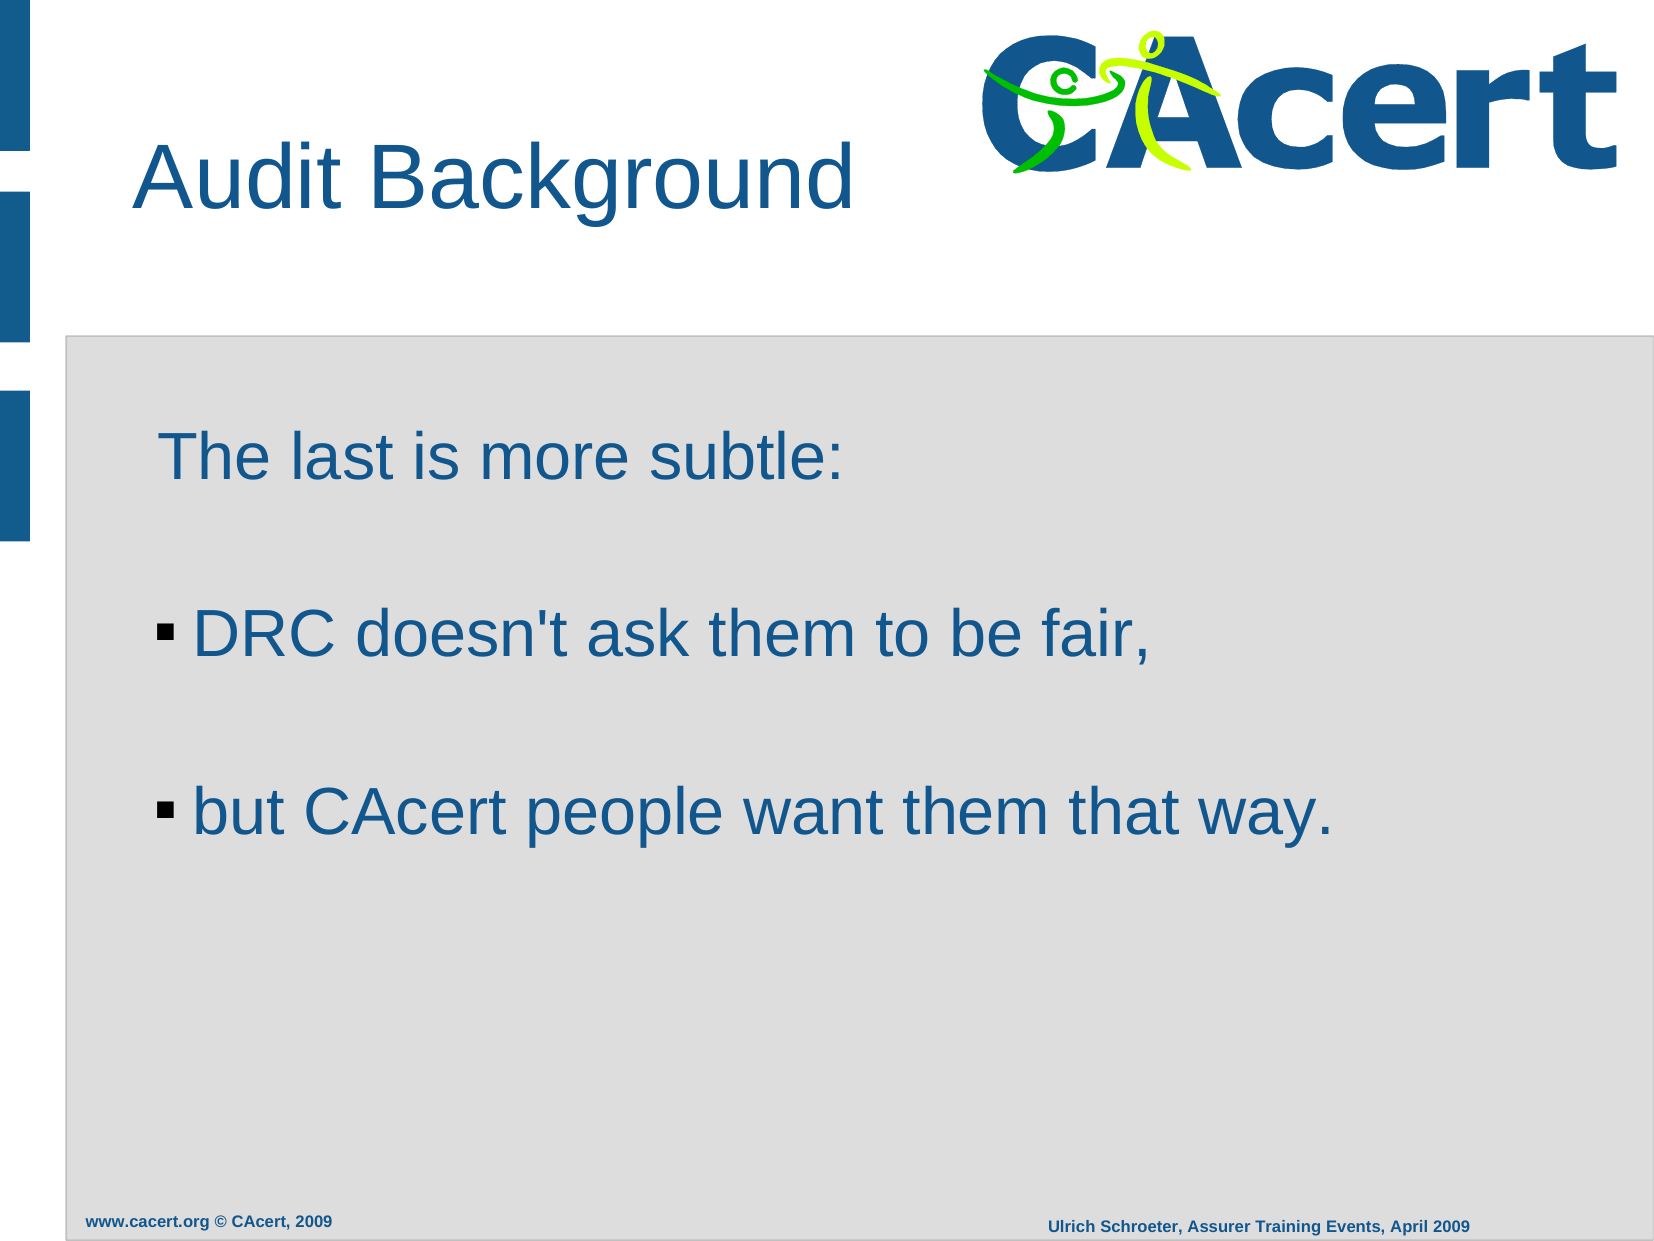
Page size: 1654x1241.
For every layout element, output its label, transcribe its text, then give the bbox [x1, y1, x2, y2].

text_box Audit Background [118, 118, 873, 236]
text_box The last is more subtle: DRC doesn't ask them to be fair, but CAcert people want them that way. [142, 397, 1352, 856]
